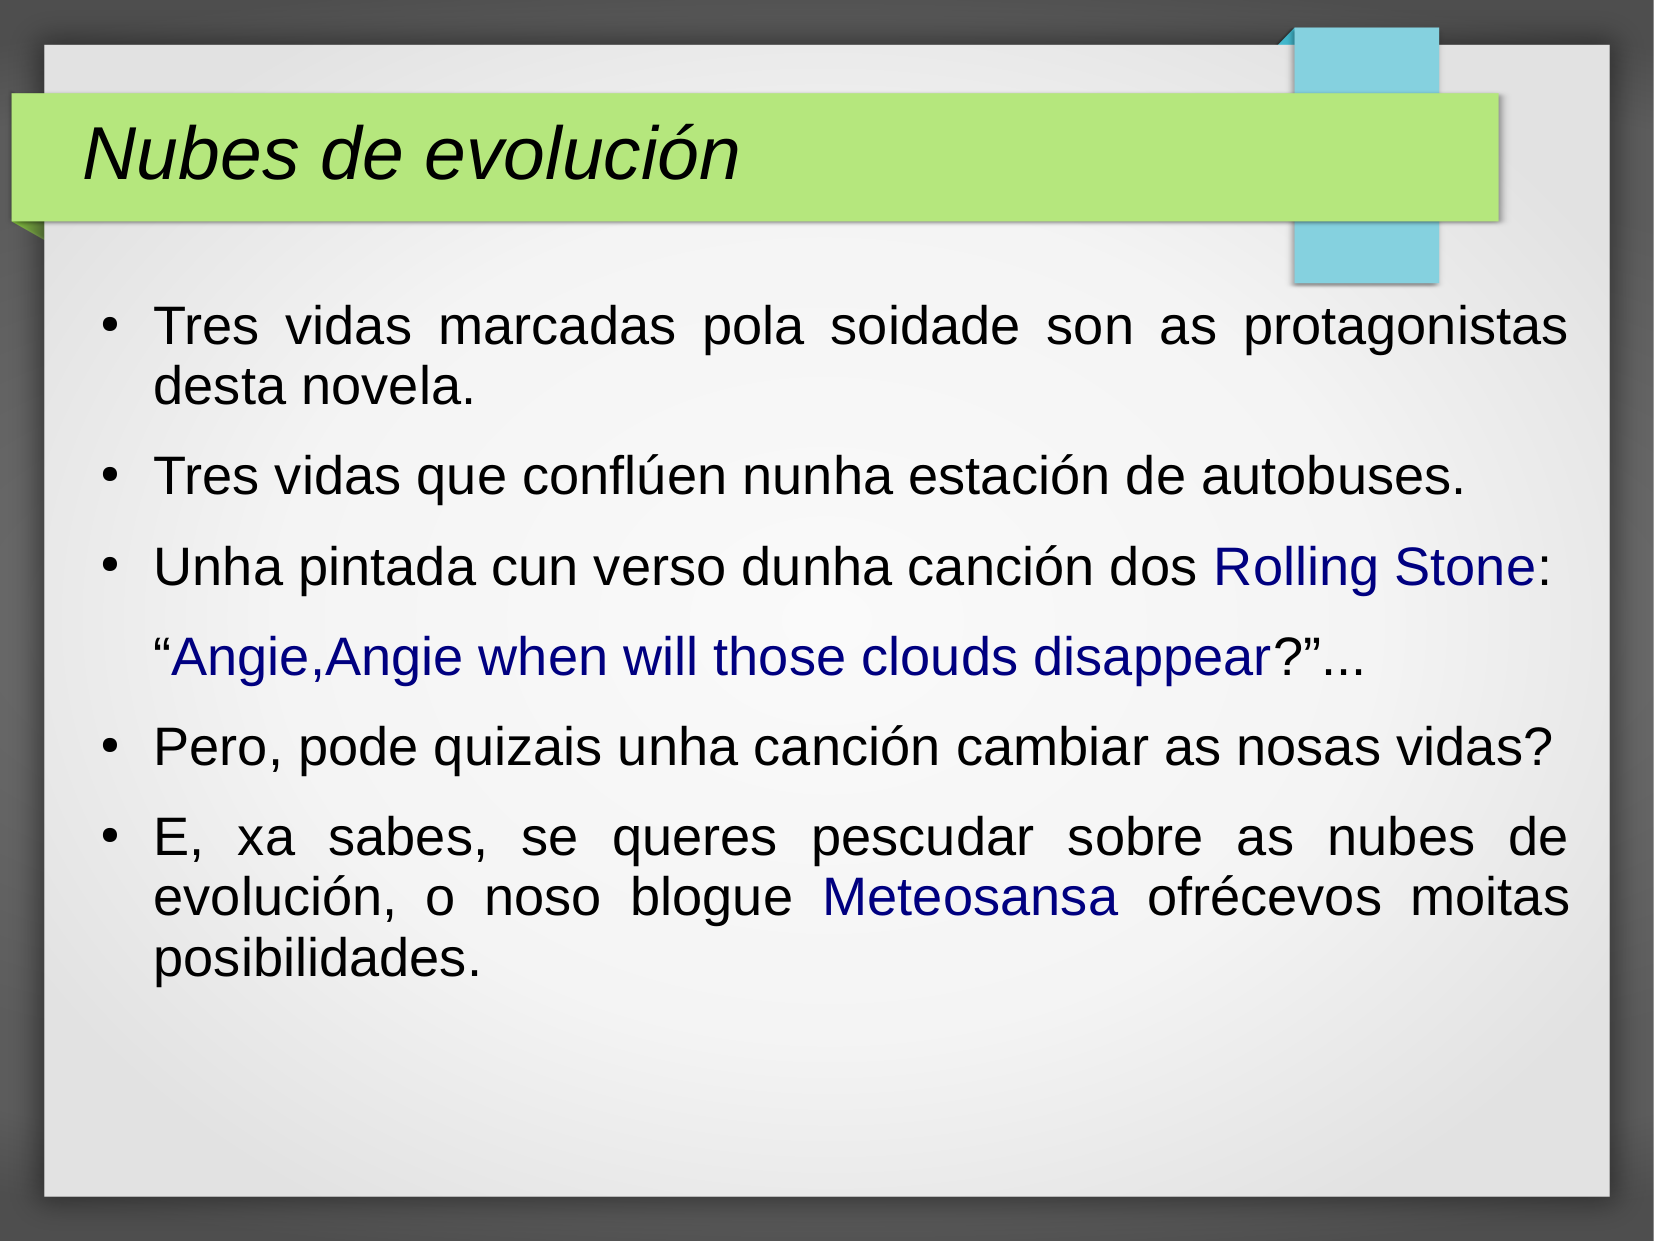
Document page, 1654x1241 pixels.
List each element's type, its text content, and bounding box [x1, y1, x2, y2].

title Nubes de evolución [82, 94, 1264, 213]
list Tres vidas marcadas pola soidade son as protagonistas desta novela. Tres vidas que conflúen nunha estación de autobuses. Unha pintada cun verso dunha canción dos Rolling Stone: “Angie,Angie when will those clouds disappear?”... Pero, pode quizais unha canción cambiar as nosas vidas? E, xa sabes, se queres pescudar sobre as nubes de evolución, o noso blogue Meteosansa ofrécevos moitas posibilidades. [82, 295, 1571, 1015]
picture [0, 0, 1654, 1241]
